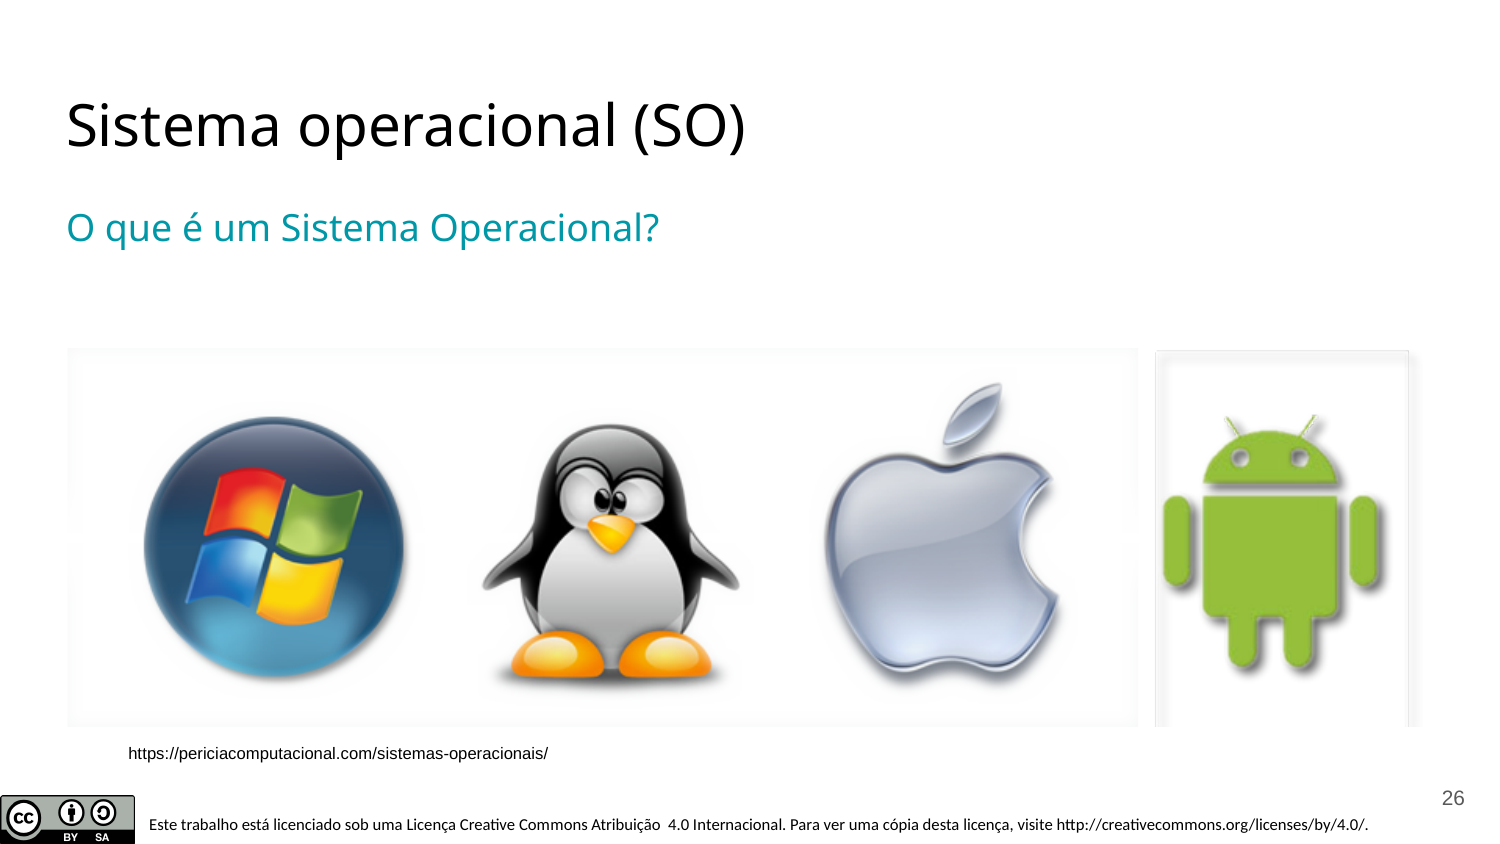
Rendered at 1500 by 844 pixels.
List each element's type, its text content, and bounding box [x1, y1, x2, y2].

title Sistema operacional (SO) [51, 72, 1449, 167]
text_box Este trabalho está licenciado sob uma Licença Creative Commons Atribuição 4.0 Internacional. Para ver uma cópia desta licença, visite http://creativecommons.org/licenses/by/4.0/. [135, 795, 1500, 844]
slide_number <number> [1389, 764, 1480, 795]
text_box https://periciacomputacional.com/sistemas-operacionais/ [113, 727, 655, 759]
list O que é um Sistema Operacional? [51, 189, 1272, 268]
picture [66, 348, 1434, 727]
picture [0, 795, 135, 844]
